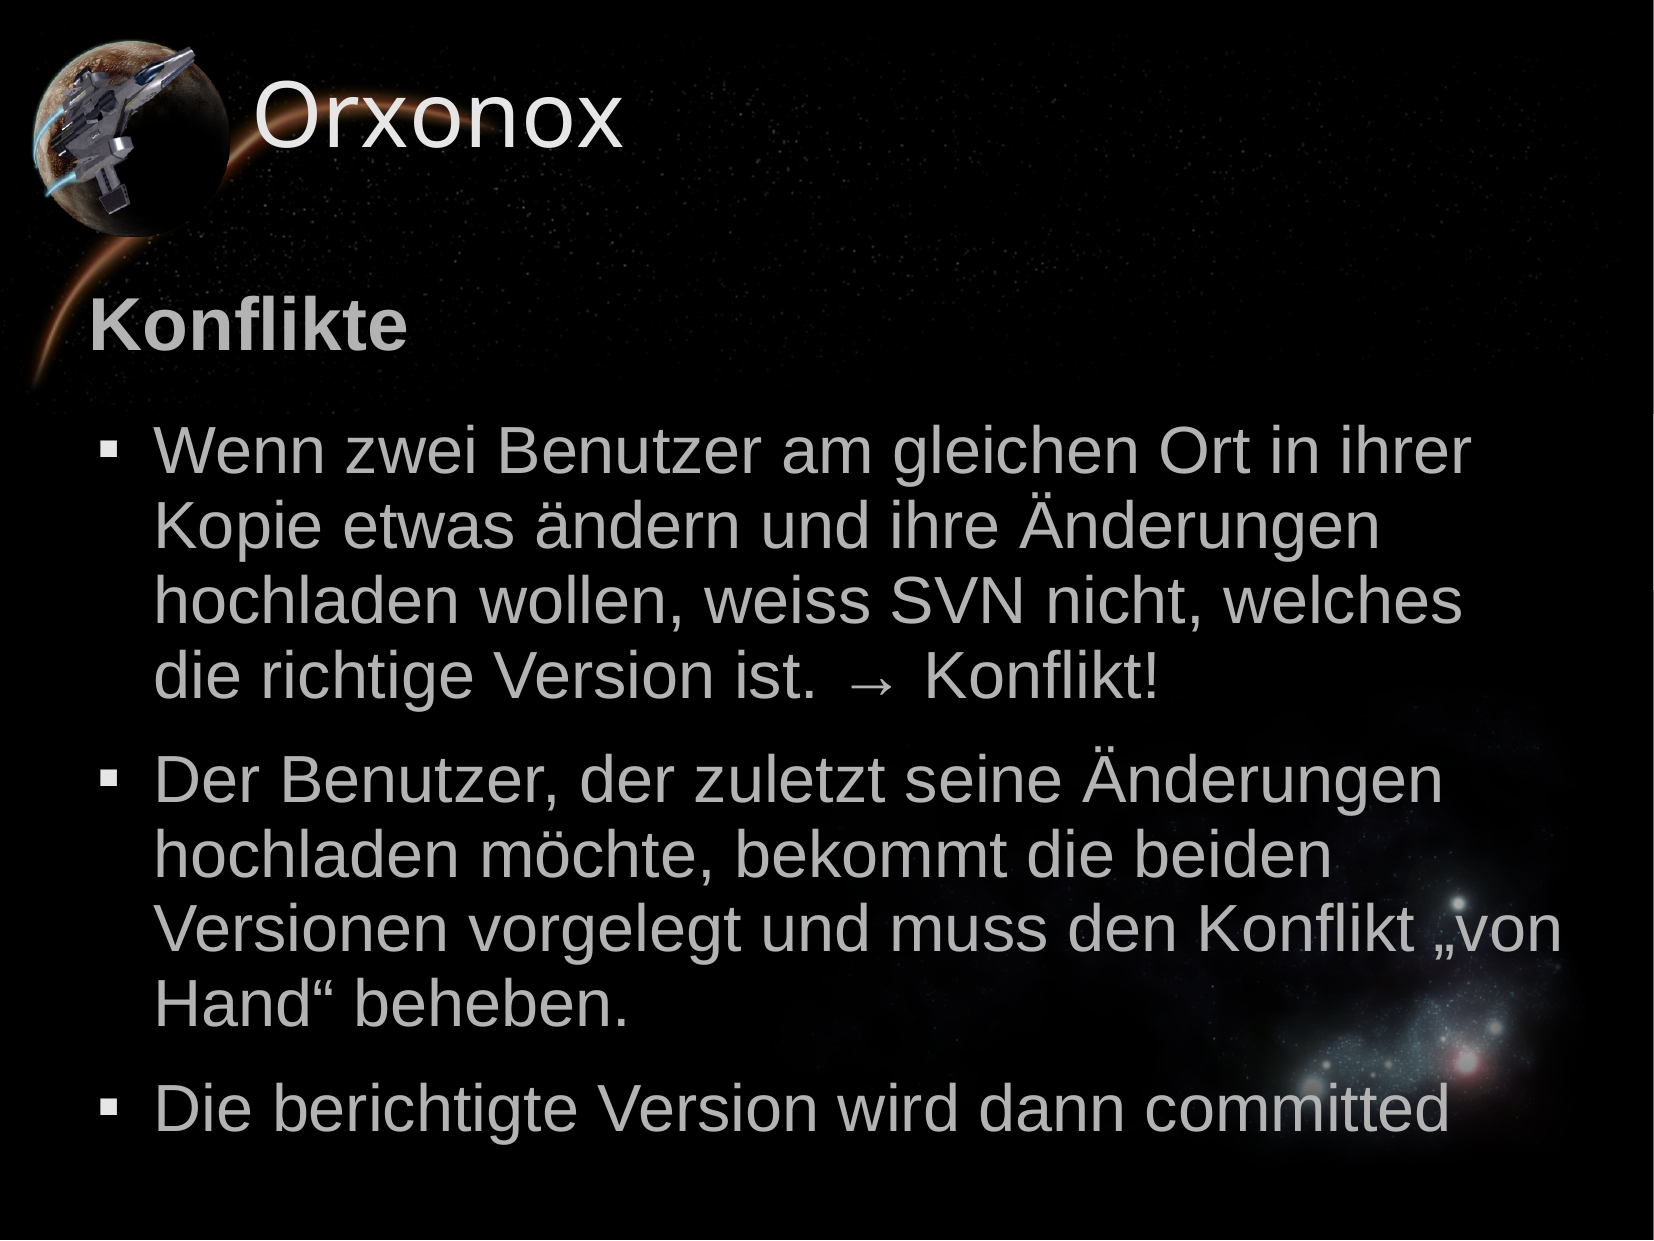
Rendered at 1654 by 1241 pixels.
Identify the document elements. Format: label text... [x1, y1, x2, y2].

title Konflikte [88, 265, 1577, 384]
picture [0, 0, 1654, 521]
picture [644, 590, 1654, 1240]
list Wenn zwei Benutzer am gleichen Ort in ihrer Kopie etwas ändern und ihre Änderungen hochladen wollen, weiss SVN nicht, welches die richtige Version ist. → Konflikt! Der Benutzer, der zuletzt seine Änderungen hochladen möchte, bekommt die beiden Versionen vorgelegt und muss den Konflikt „von Hand“ beheben. Die berichtigte Version wird dann committed [82, 413, 1571, 1232]
